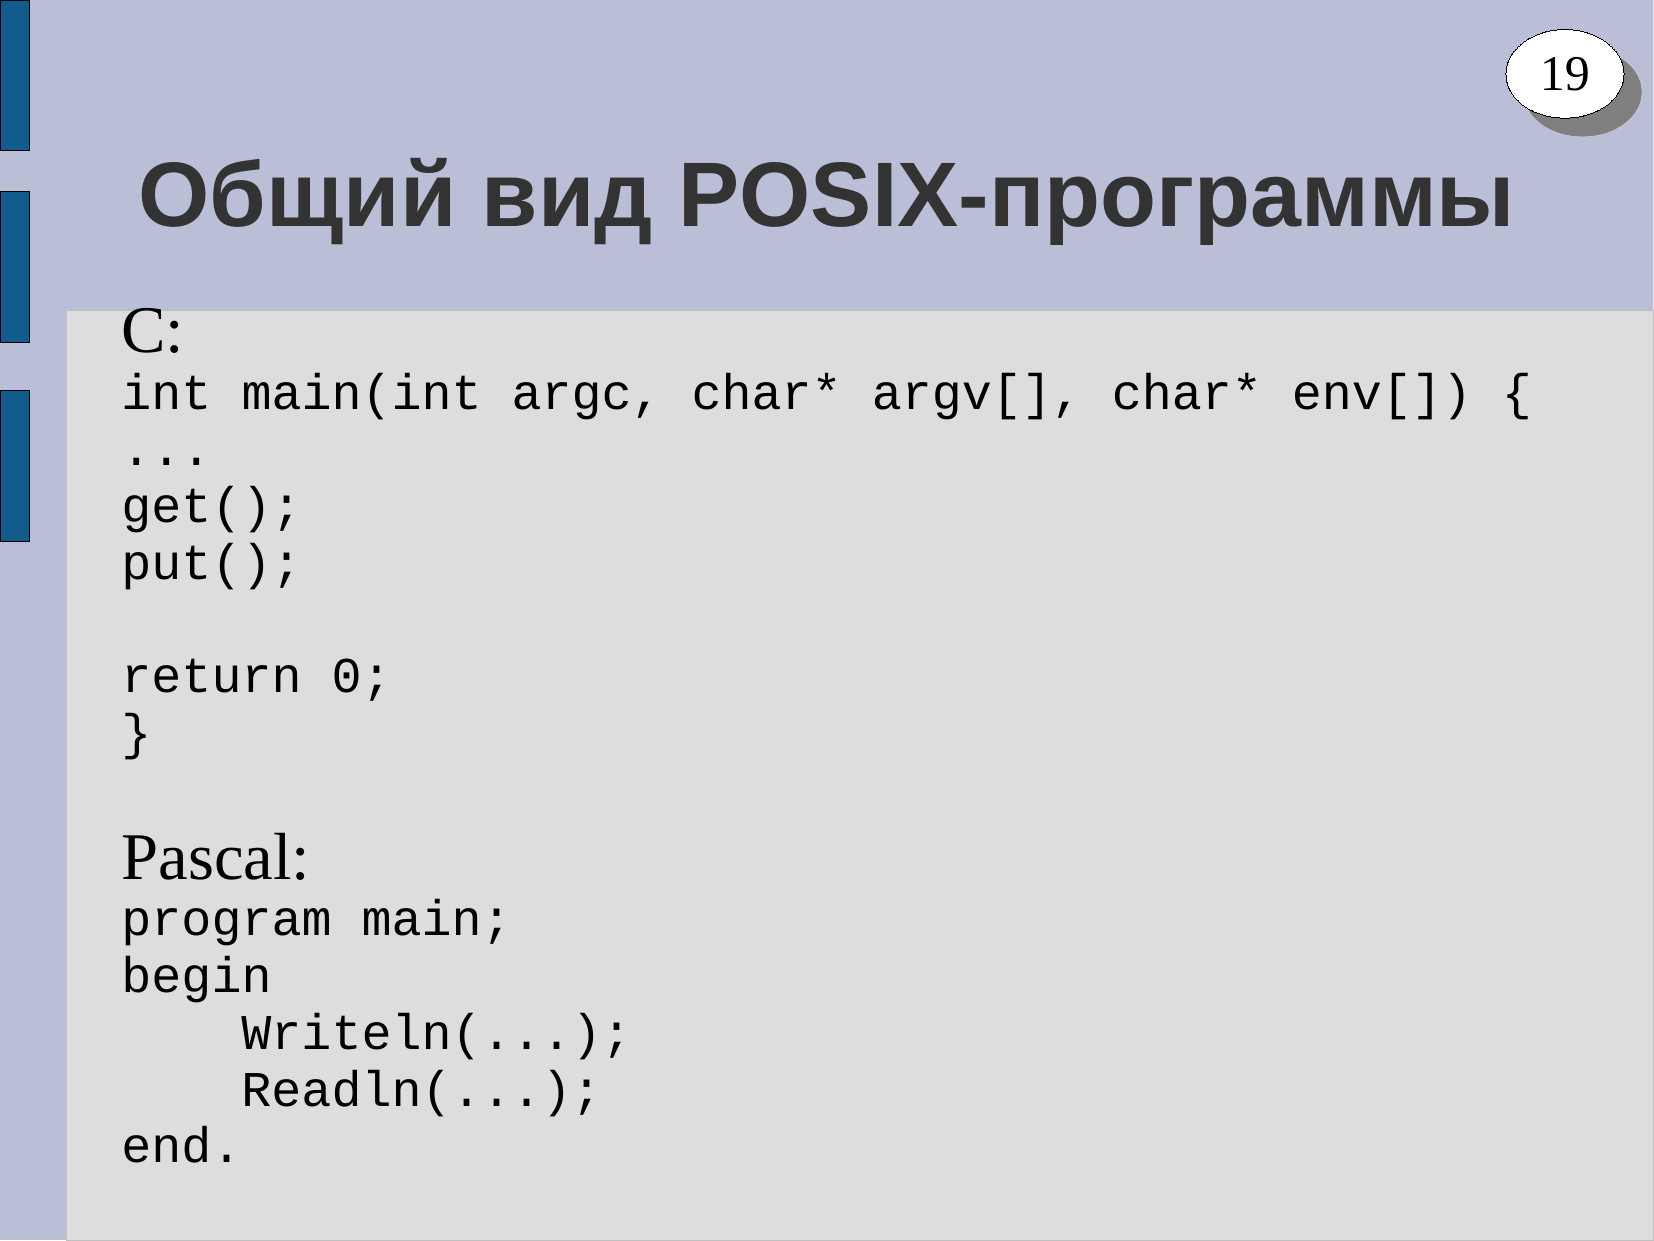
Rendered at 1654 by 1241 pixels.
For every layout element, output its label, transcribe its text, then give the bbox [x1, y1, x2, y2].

subtitle C: int main(int argc, char* argv[], char* env[]) { ... get(); put(); return 0; } Pascal: program main; begin Writeln(...); Readln(...); end. [121, 293, 1534, 1178]
title Общий вид POSIX-программы [121, 91, 1534, 293]
text_box 19 [1505, 29, 1625, 119]
